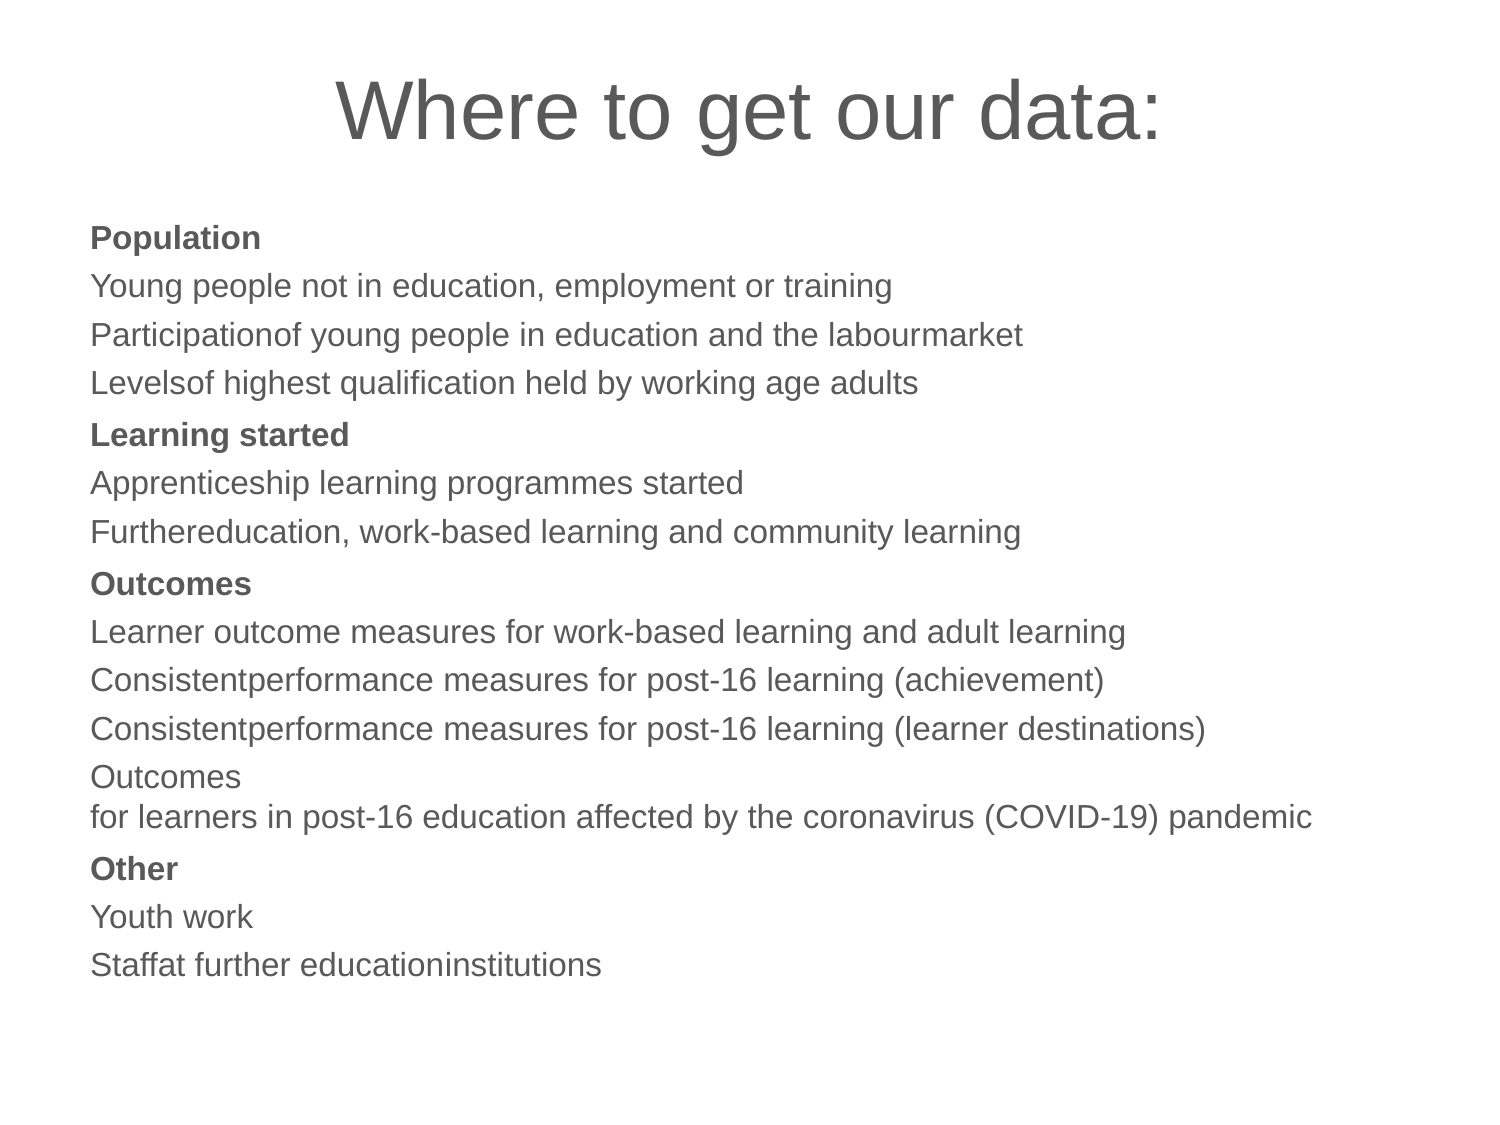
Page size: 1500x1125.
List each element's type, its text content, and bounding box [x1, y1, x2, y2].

title Where to get our data: [75, 45, 1426, 167]
list Population Young people not in education, employment or training Participation of young people in education and the labour market Levels of highest qualification held by working age adults Learning started Apprenticeship learning programmes started Further education, work-based learning and community learning Outcomes Learner outcome measures for work-based learning and adult learning Consistent performance measures for post-16 learning (achievement) Consistent performance measures for post-16 learning (learner destinations) Outcomes for learners in post-16 education affected by the coronavirus (COVID-19) pandemic Other Youth work Staff at further education institutions [75, 208, 1477, 1080]
